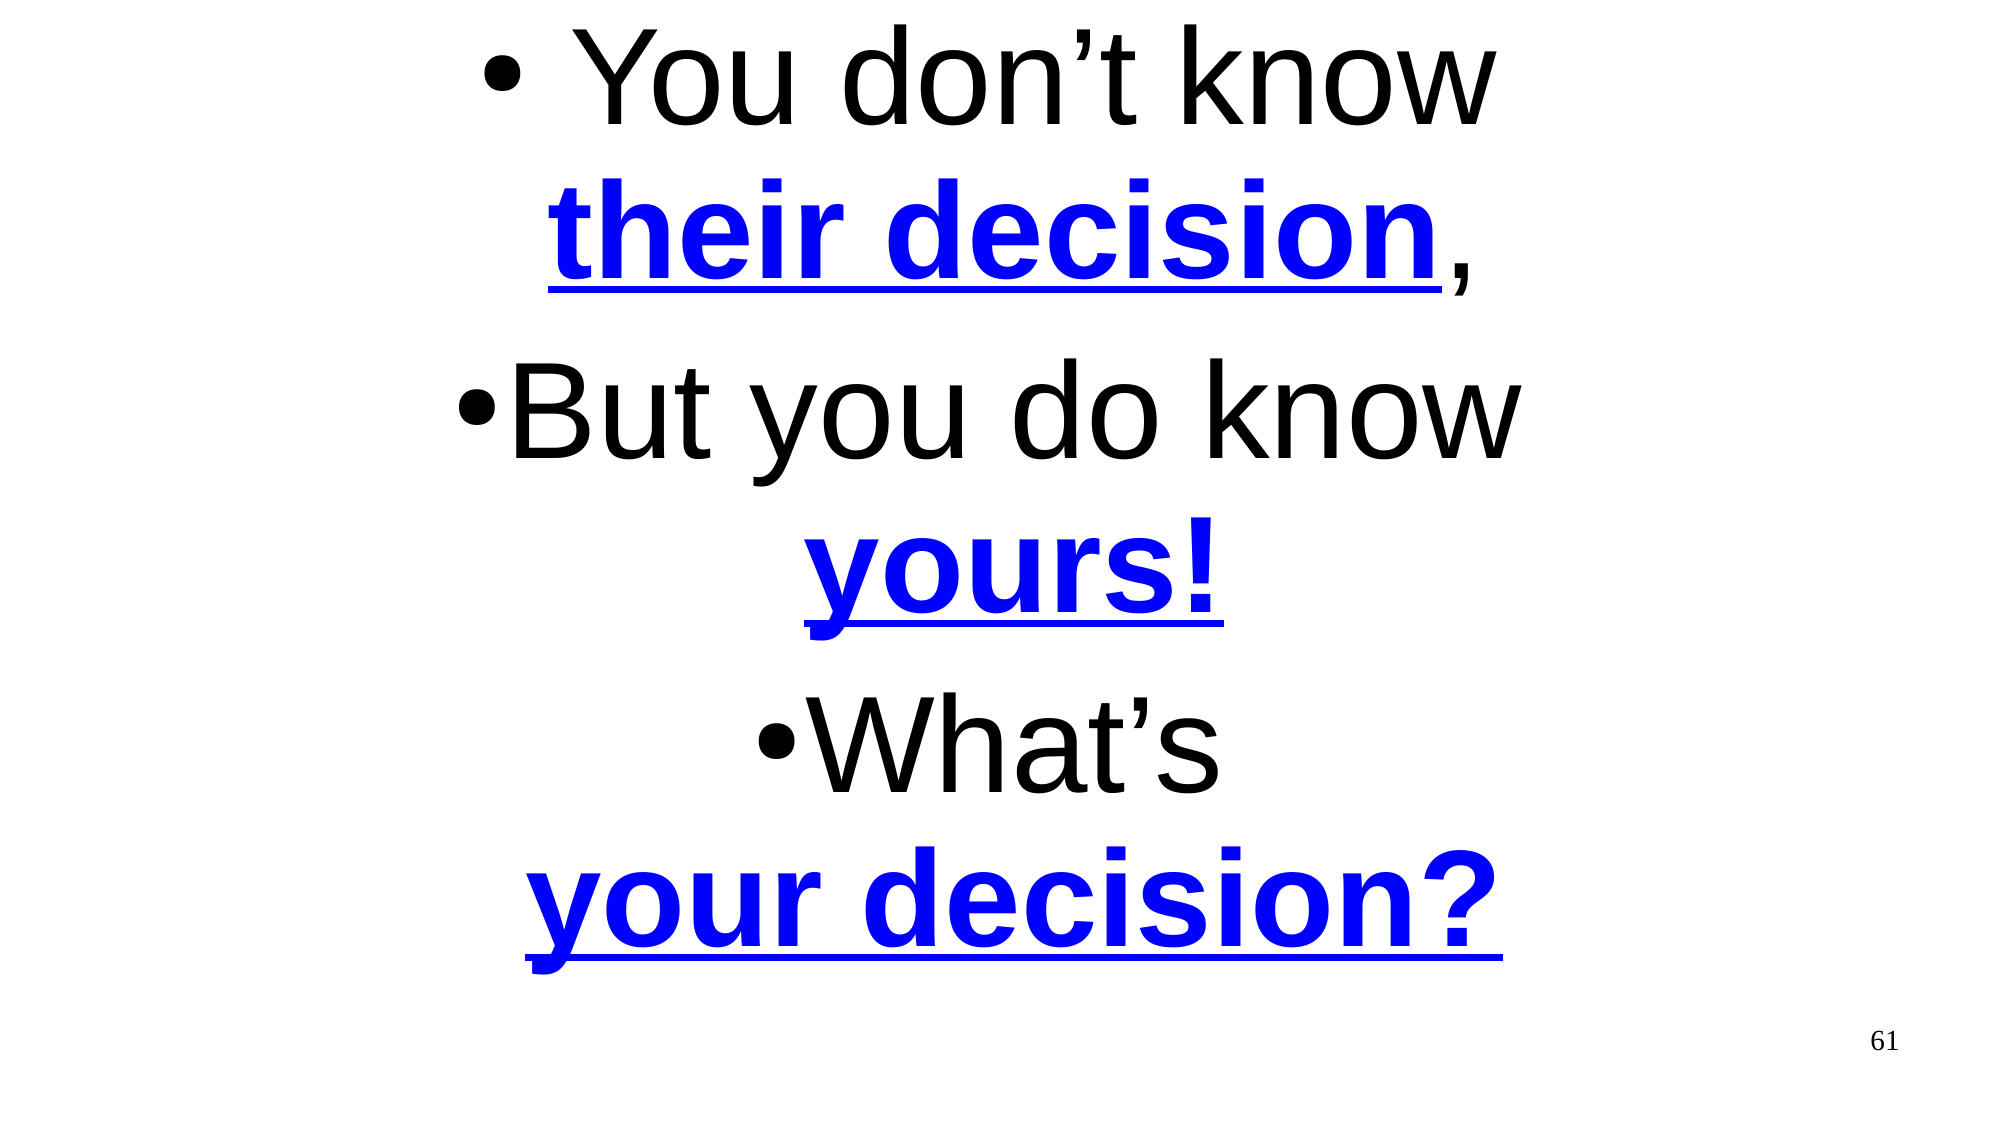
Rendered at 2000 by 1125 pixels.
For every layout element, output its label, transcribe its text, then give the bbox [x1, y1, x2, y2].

list You don’t know their decision, But you do know yours! What’s your decision? [0, 0, 1996, 1123]
